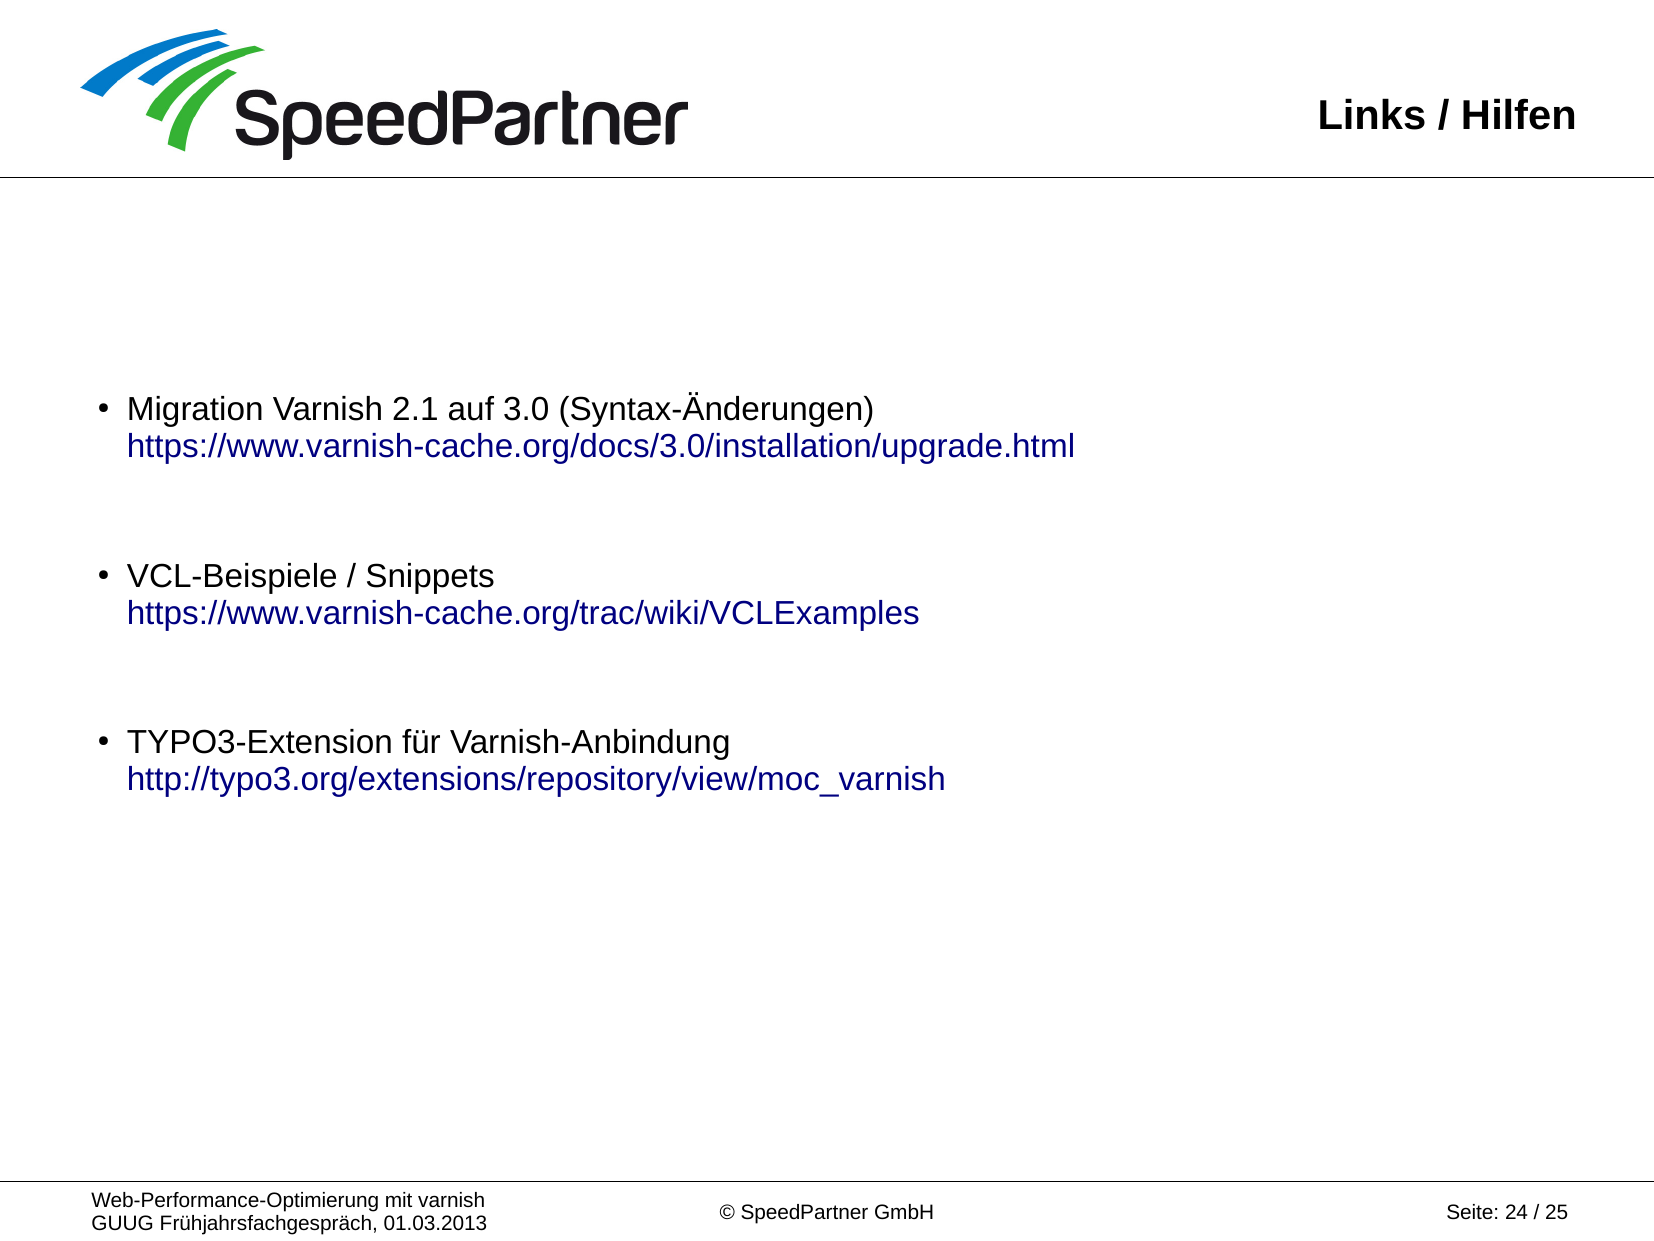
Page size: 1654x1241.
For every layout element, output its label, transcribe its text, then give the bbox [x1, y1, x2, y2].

picture [80, 29, 688, 160]
title Links / Hilfen [590, 70, 1577, 160]
text_box Migration Varnish 2.1 auf 3.0 (Syntax-Änderungen) https://www.varnish-cache.org/docs/3.0/installation/upgrade.html VCL-Beispiele / Snippets https://www.varnish-cache.org/trac/wiki/VCLExamples TYPO3-Extension für Varnish-Anbindung http://typo3.org/extensions/repository/view/moc_varnish [82, 253, 1565, 1177]
